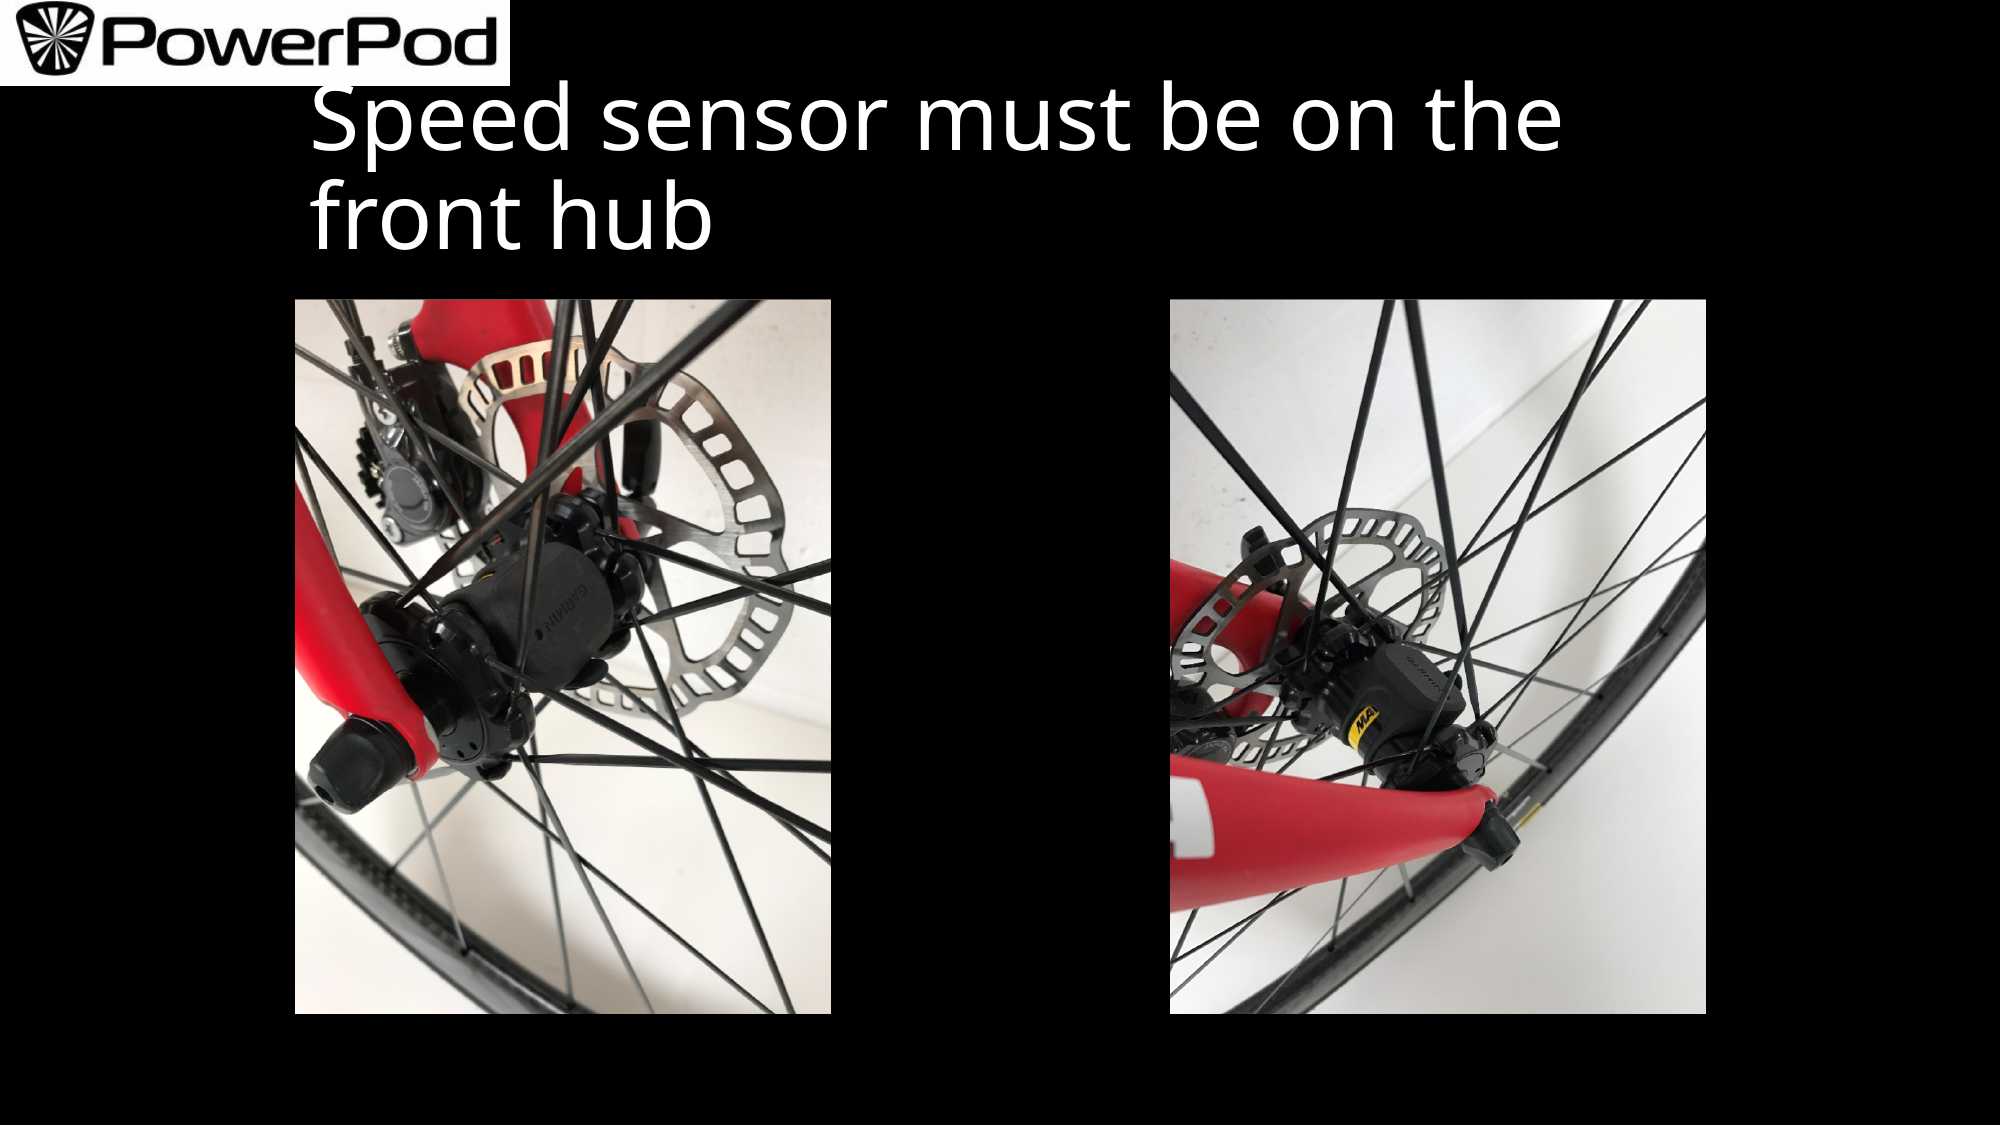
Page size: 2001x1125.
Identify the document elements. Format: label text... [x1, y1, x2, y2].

picture [1169, 299, 1706, 1014]
picture [0, 0, 510, 86]
picture [294, 299, 831, 1014]
title Speed sensor must be on the front hub [294, 61, 1787, 280]
